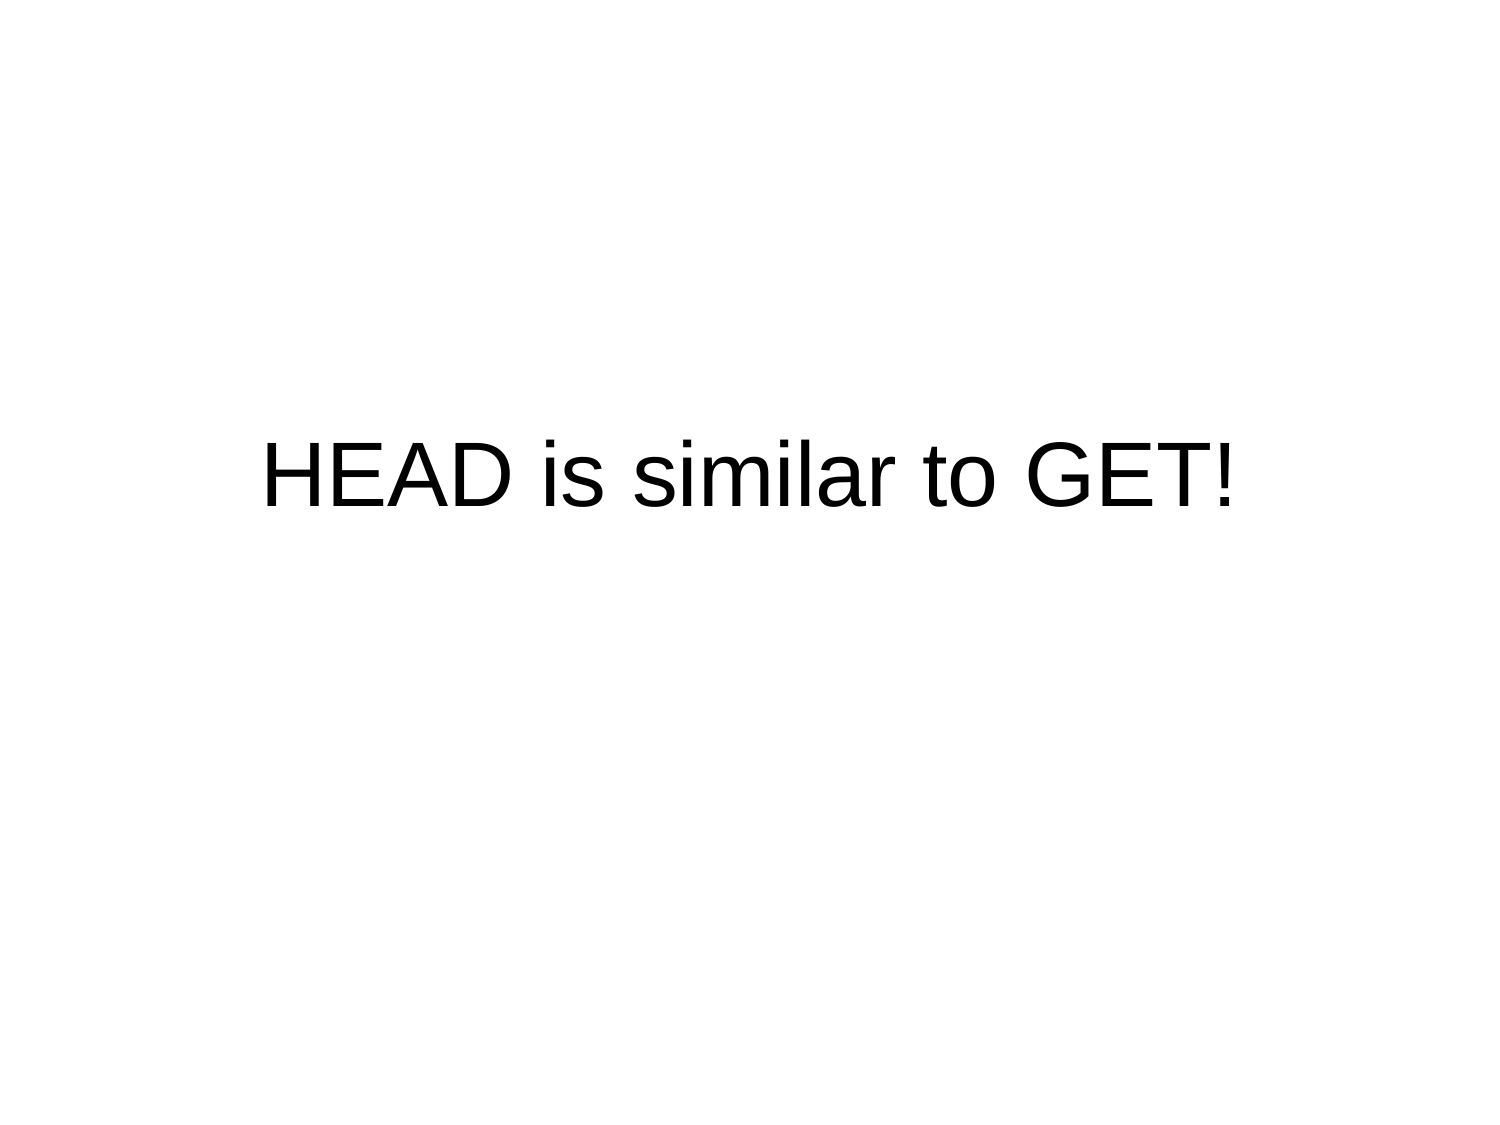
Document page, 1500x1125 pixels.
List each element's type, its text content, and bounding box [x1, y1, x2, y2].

title HEAD is similar to GET! [112, 349, 1388, 591]
